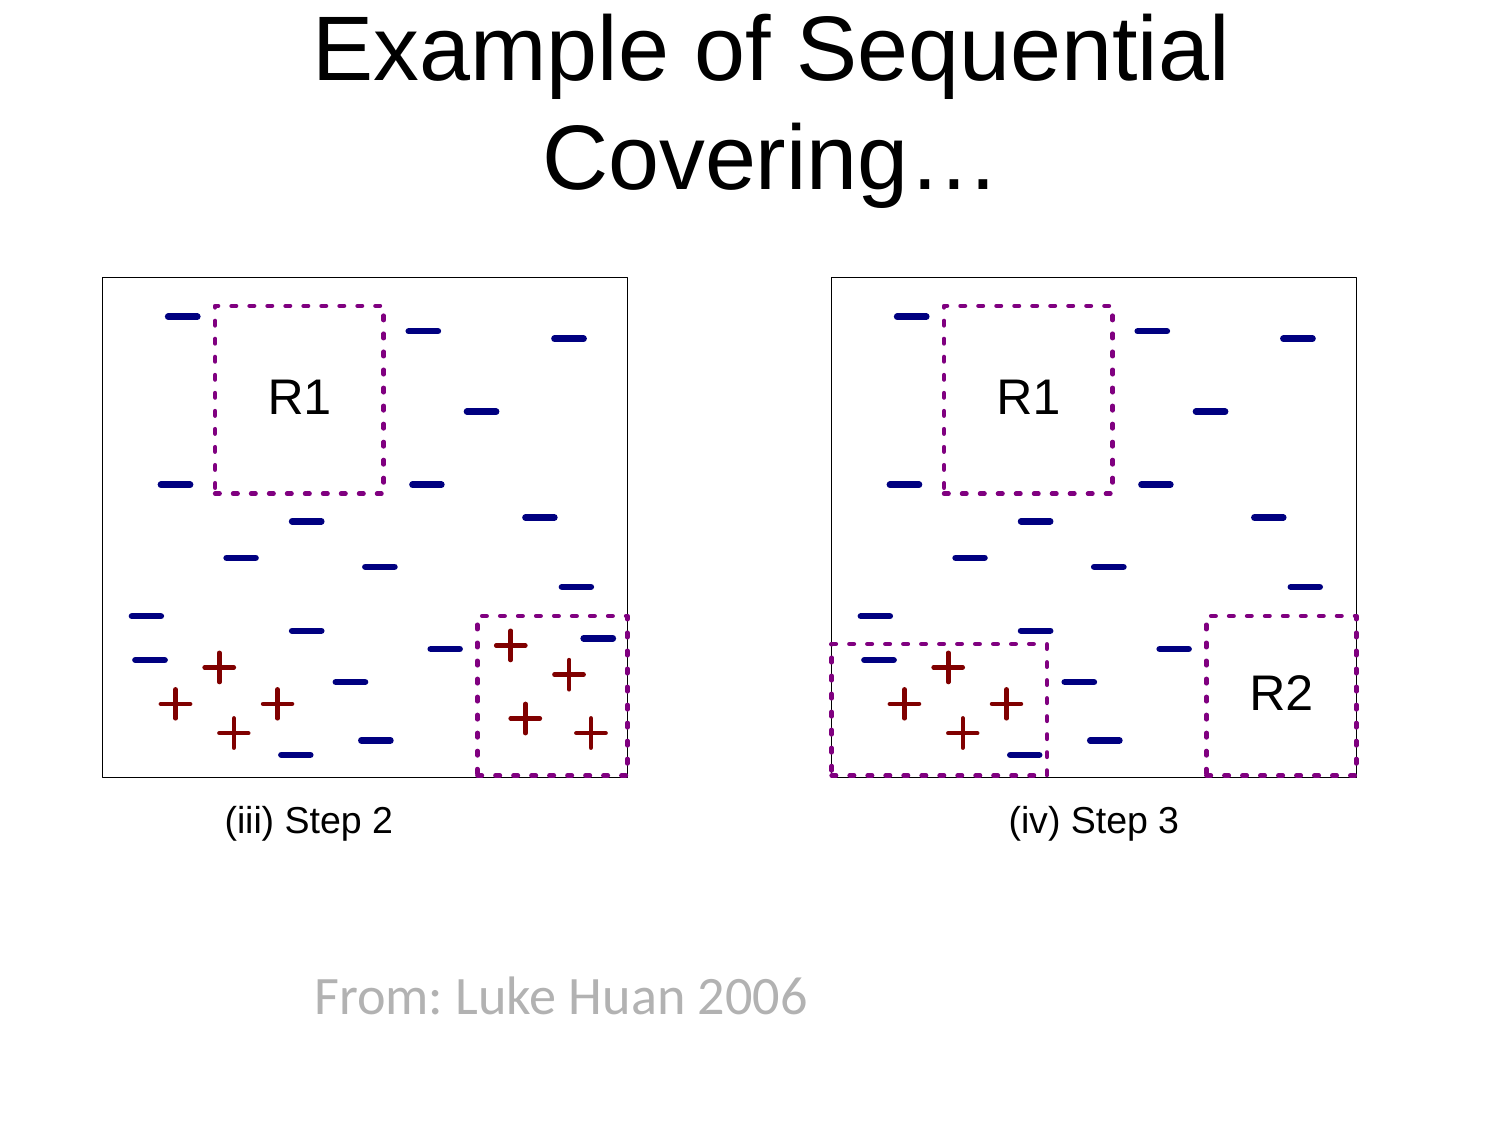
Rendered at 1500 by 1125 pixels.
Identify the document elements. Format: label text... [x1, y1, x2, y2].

title Example of Sequential Covering… [165, 0, 1378, 217]
chart [99, 274, 635, 863]
chart [824, 274, 1364, 863]
text_box From: Luke Huan 2006 [299, 966, 942, 1045]
